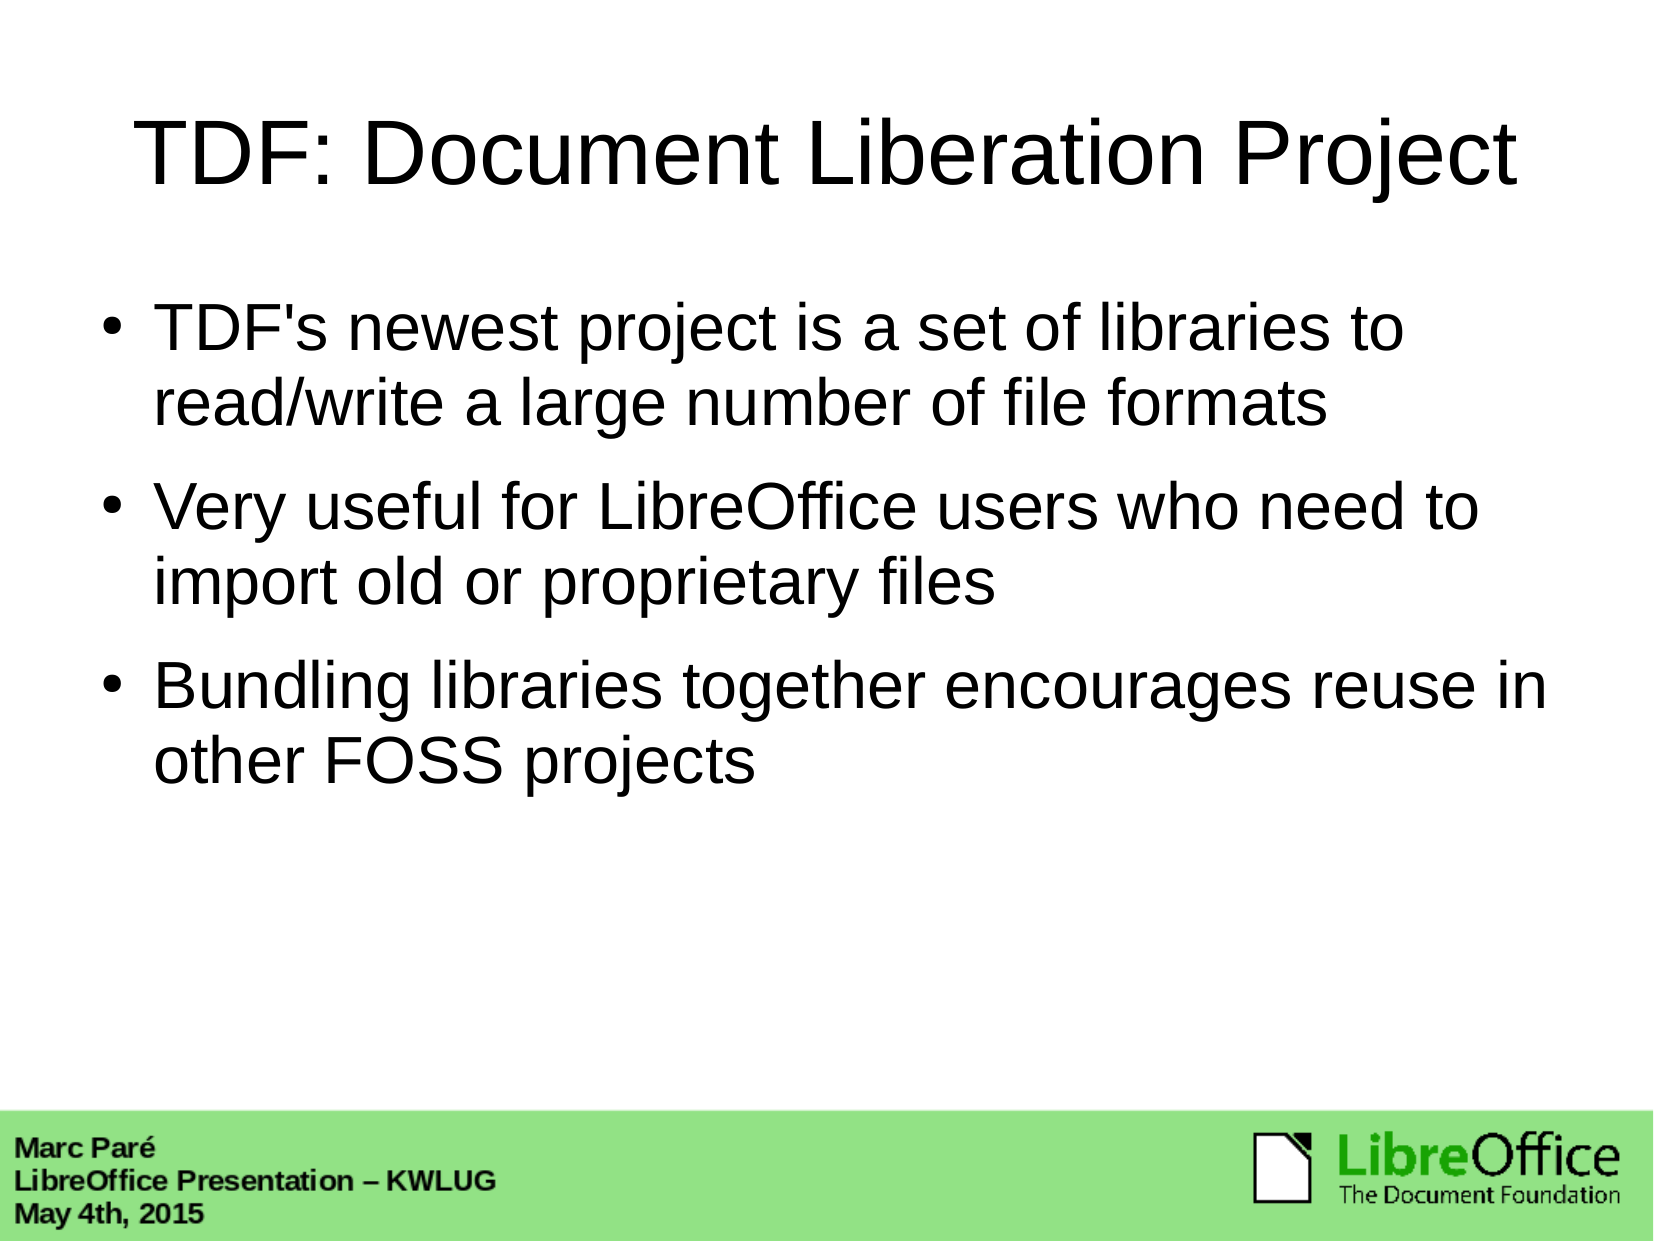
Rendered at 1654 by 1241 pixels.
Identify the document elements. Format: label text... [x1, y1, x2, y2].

picture [0, 0, 1654, 1241]
list TDF's newest project is a set of libraries to read/write a large number of file formats Very useful for LibreOffice users who need to import old or proprietary files Bundling libraries together encourages reuse in other FOSS projects [82, 290, 1571, 1010]
title TDF: Document Liberation Project [82, 49, 1571, 257]
